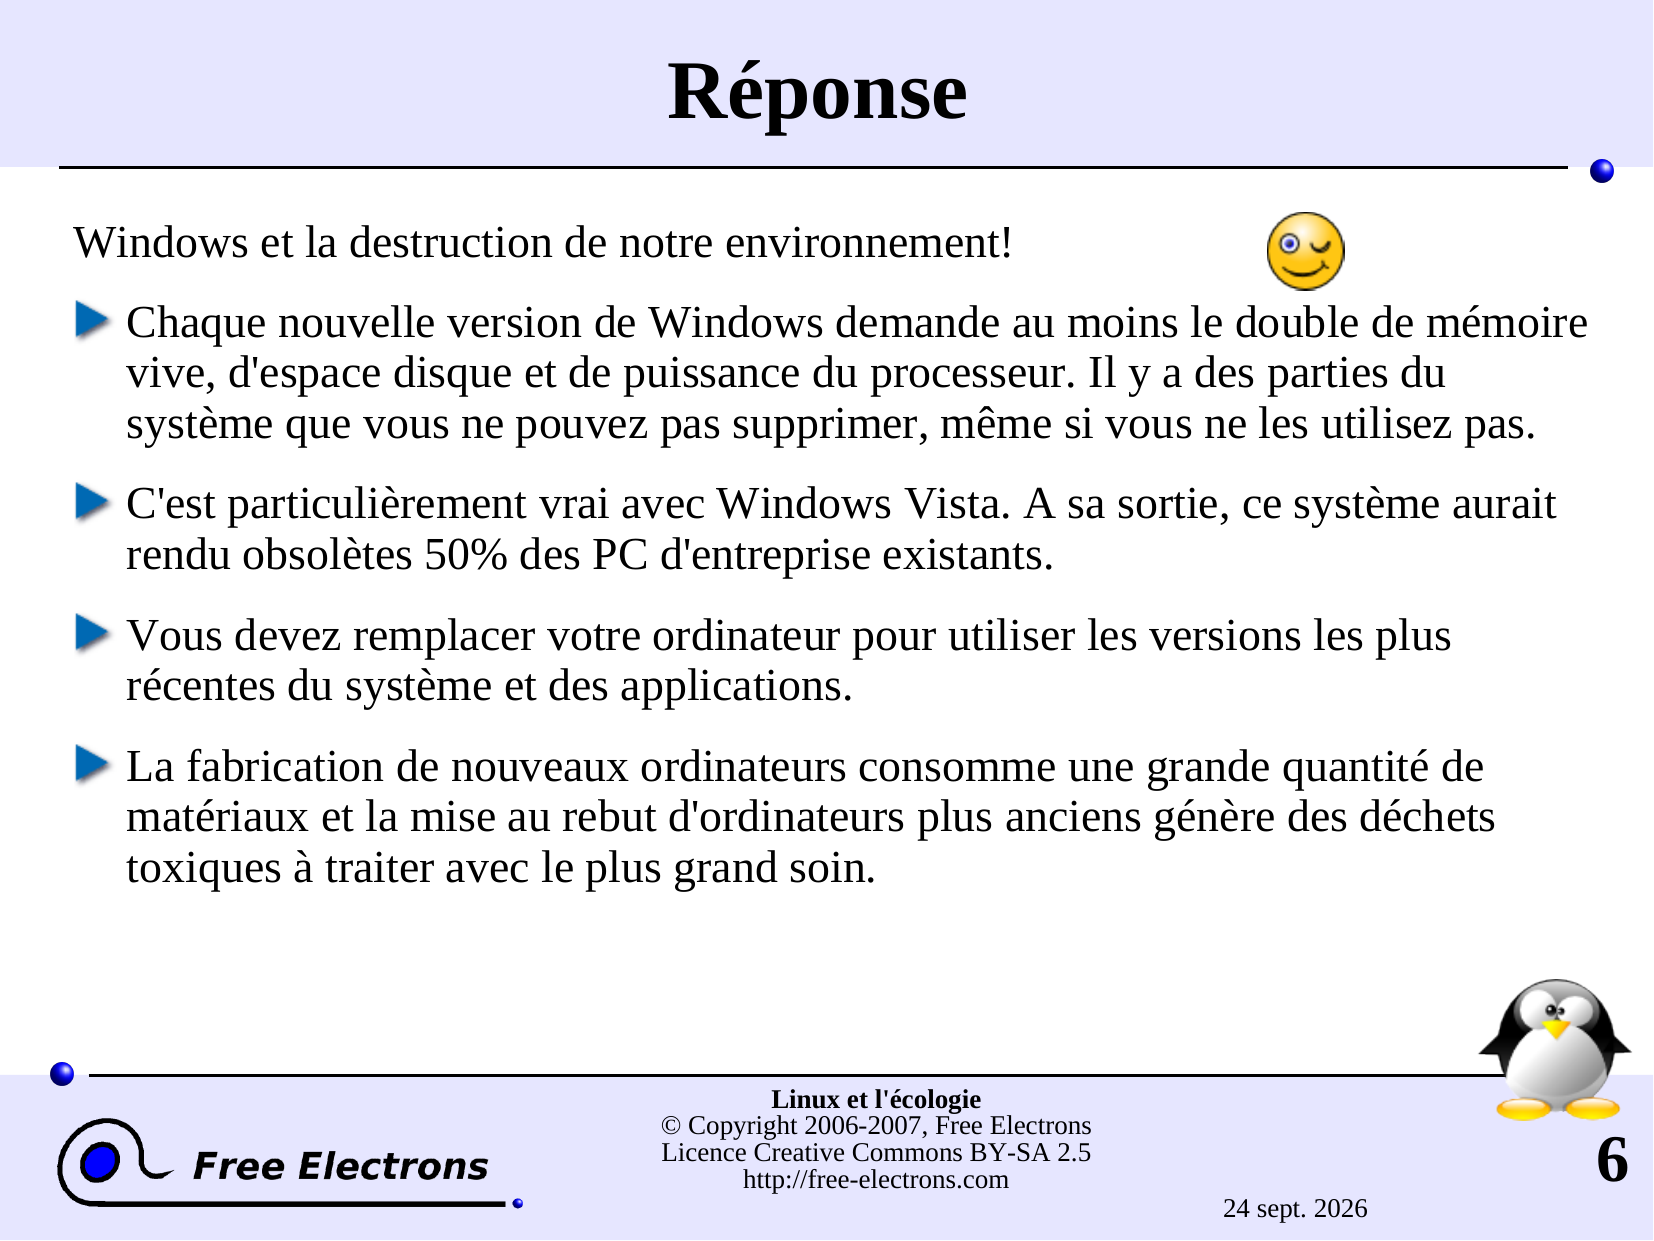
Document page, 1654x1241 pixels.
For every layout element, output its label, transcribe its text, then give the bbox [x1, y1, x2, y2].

picture [50, 1107, 527, 1216]
picture [1476, 979, 1634, 1121]
title Réponse [33, 29, 1604, 153]
picture [1267, 212, 1345, 291]
list Windows et la destruction de notre environnement! Chaque nouvelle version de Windows demande au moins le double de mémoire vive, d'espace disque et de puissance du processeur. Il y a des parties du système que vous ne pouvez pas supprimer, même si vous ne les utilisez pas. C'est particulièrement vrai avec Windows Vista. A sa sortie, ce système aurait rendu obsolètes 50% des PC d'entreprise existants. Vous devez remplacer votre ordinateur pour utiliser les versions les plus récentes du système et des applications. La fabrication de nouveaux ordinateurs consomme une grande quantité de matériaux et la mise au rebut d'ordinateurs plus anciens génère des déchets toxiques à traiter avec le plus grand soin. [56, 216, 1595, 1066]
